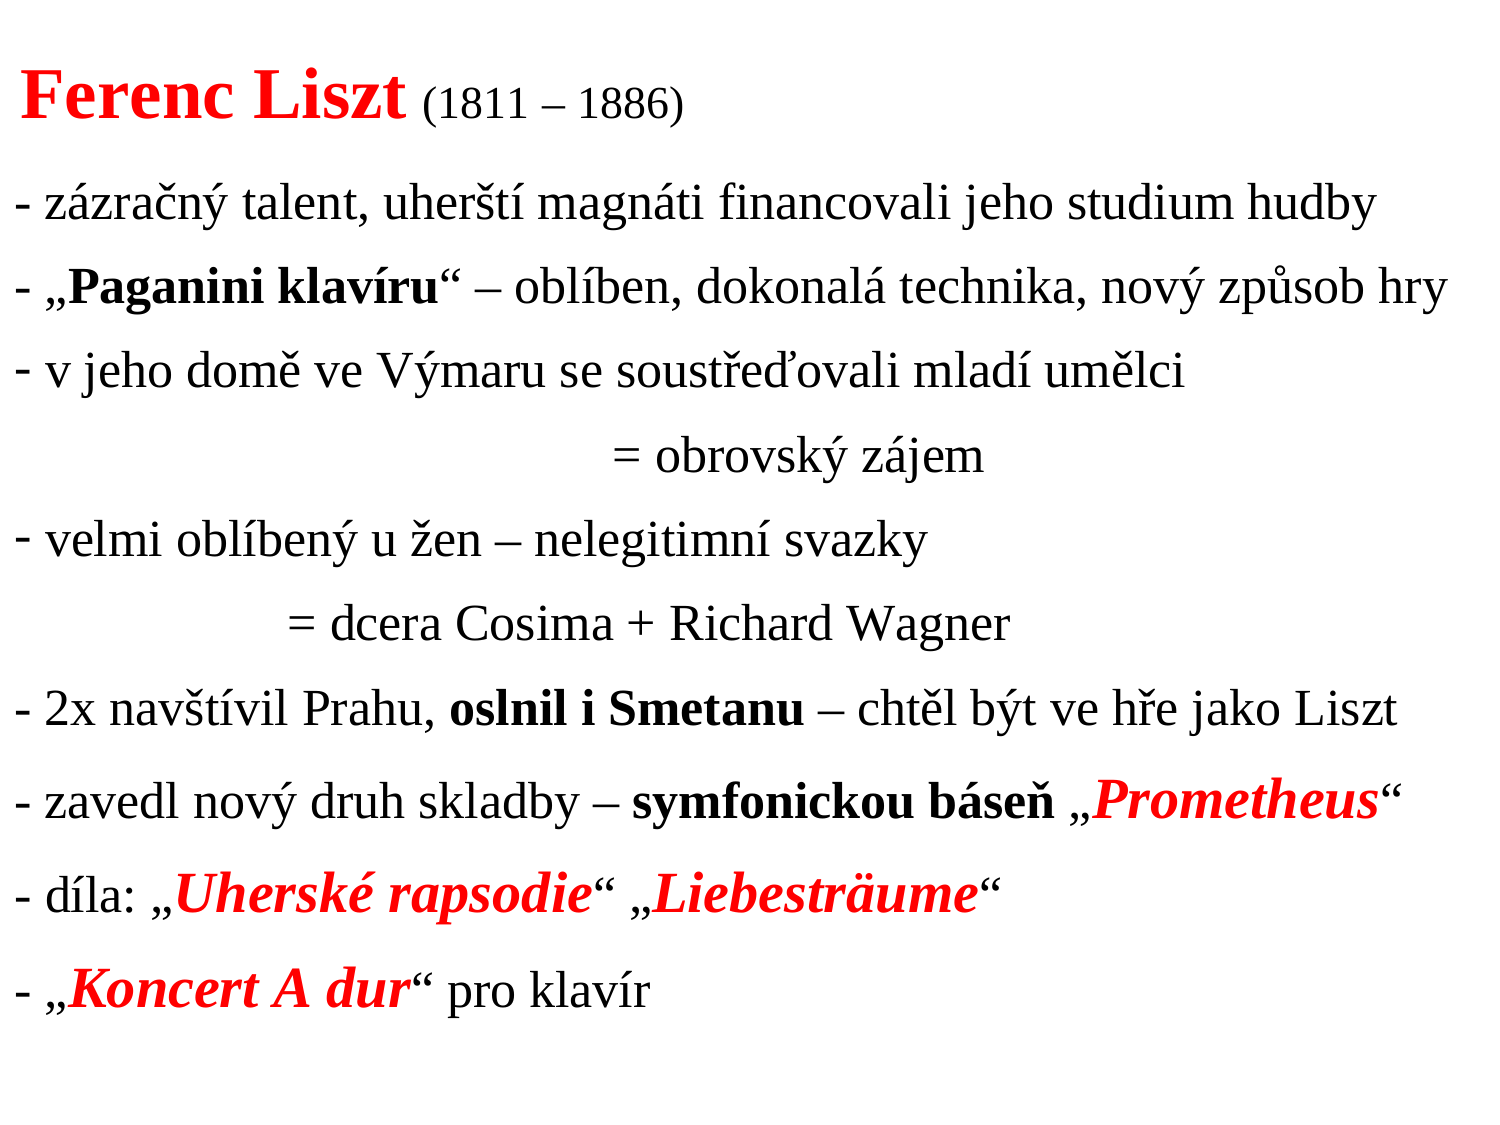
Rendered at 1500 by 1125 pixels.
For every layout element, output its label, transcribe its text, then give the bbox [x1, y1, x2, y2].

text_box Ferenc Liszt (1811 – 1886) [5, 37, 707, 141]
text_box - zázračný talent, uherští magnáti financovali jeho studium hudby - „Paganini klavíru“ – oblíben, dokonalá technika, nový způsob hry v jeho domě ve Výmaru se soustřeďovali mladí umělci = obrovský zájem velmi oblíbený u žen – nelegitimní svazky = dcera Cosima + Richard Wagner - 2x navštívil Prahu, oslnil i Smetanu – chtěl být ve hře jako Liszt - zavedl nový druh skladby – symfonickou báseň „Prometheus“ - díla: „Uherské rapsodie“ „Liebesträume“ - „Koncert A dur“ pro klavír [0, 137, 1500, 1027]
